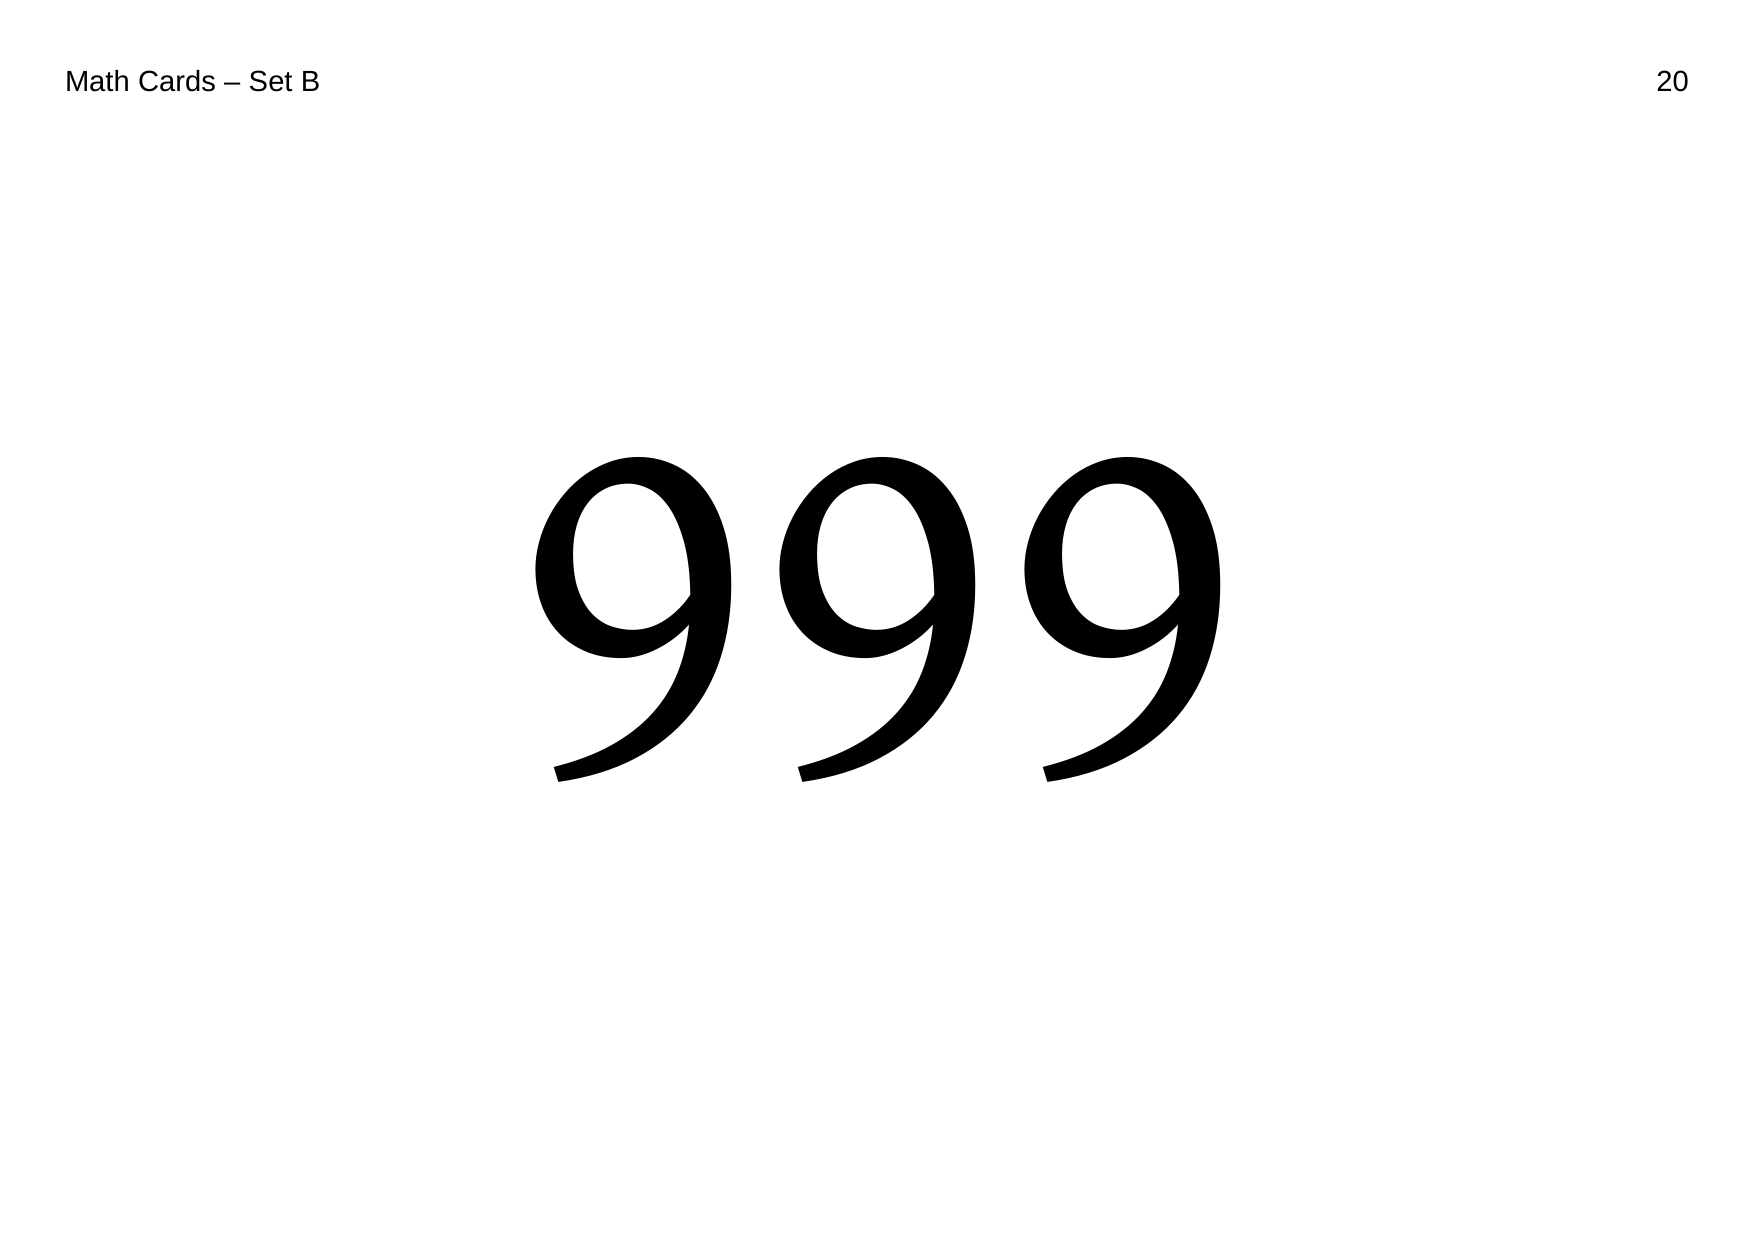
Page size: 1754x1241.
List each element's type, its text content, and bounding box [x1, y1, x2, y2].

text_box Math Cards – Set B [59, 59, 328, 104]
text_box 999 [504, 318, 1250, 922]
text_box 20 [1650, 59, 1695, 104]
